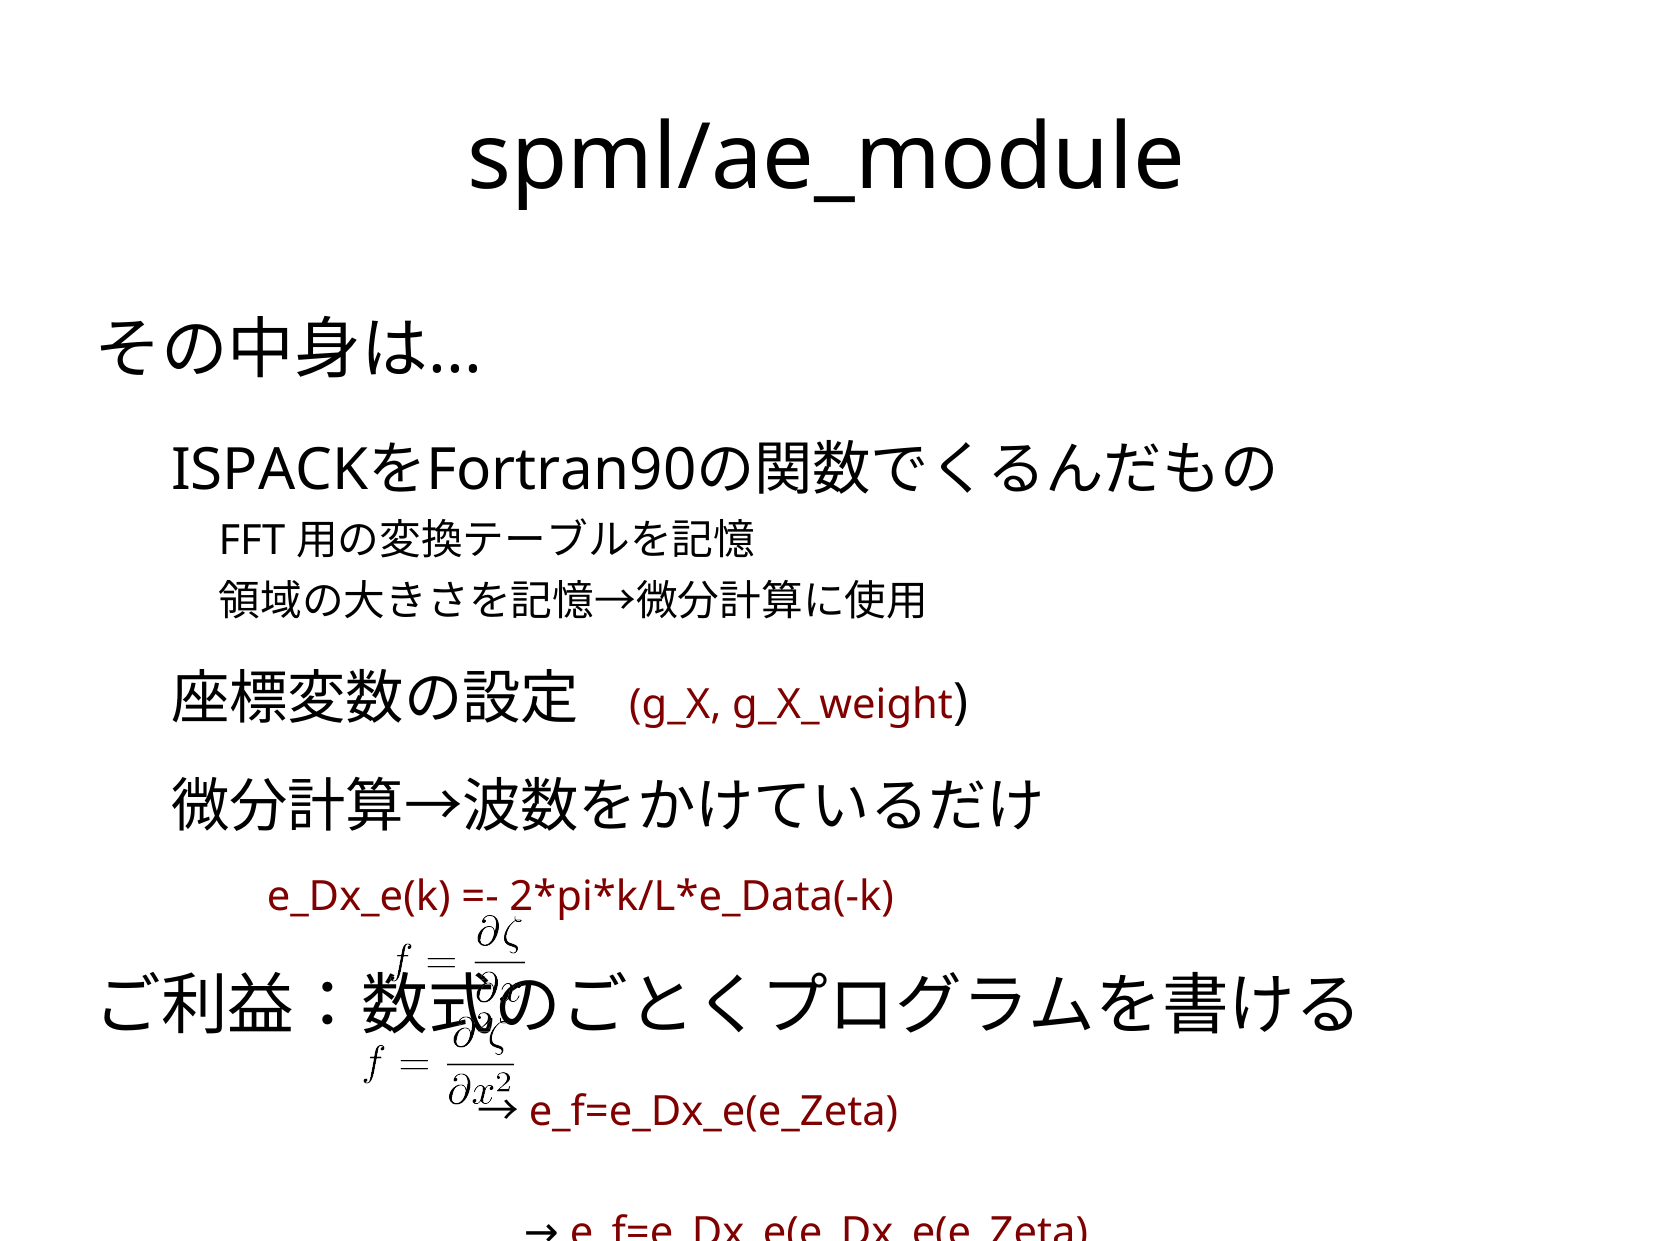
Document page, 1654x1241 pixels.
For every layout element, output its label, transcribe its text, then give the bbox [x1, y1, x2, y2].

title spml/ae_module [82, 56, 1571, 250]
list その中身は... ISPACKをFortran90の関数でくるんだもの FFT 用の変換テーブルを記憶 領域の大きさを記憶→微分計算に使用 座標変数の設定 (g_X, g_X_weight) 微分計算→波数をかけているだけ e_Dx_e(k) =- 2*pi*k/L*e_Data(-k) ご利益：数式のごとくプログラムを書ける → e_f=e_Dx_e(e_Zeta) → e_f=e_Dx_e(e_Dx_e(e_Zeta) [76, 295, 1565, 1099]
picture [354, 1009, 517, 1106]
picture [381, 912, 532, 1004]
